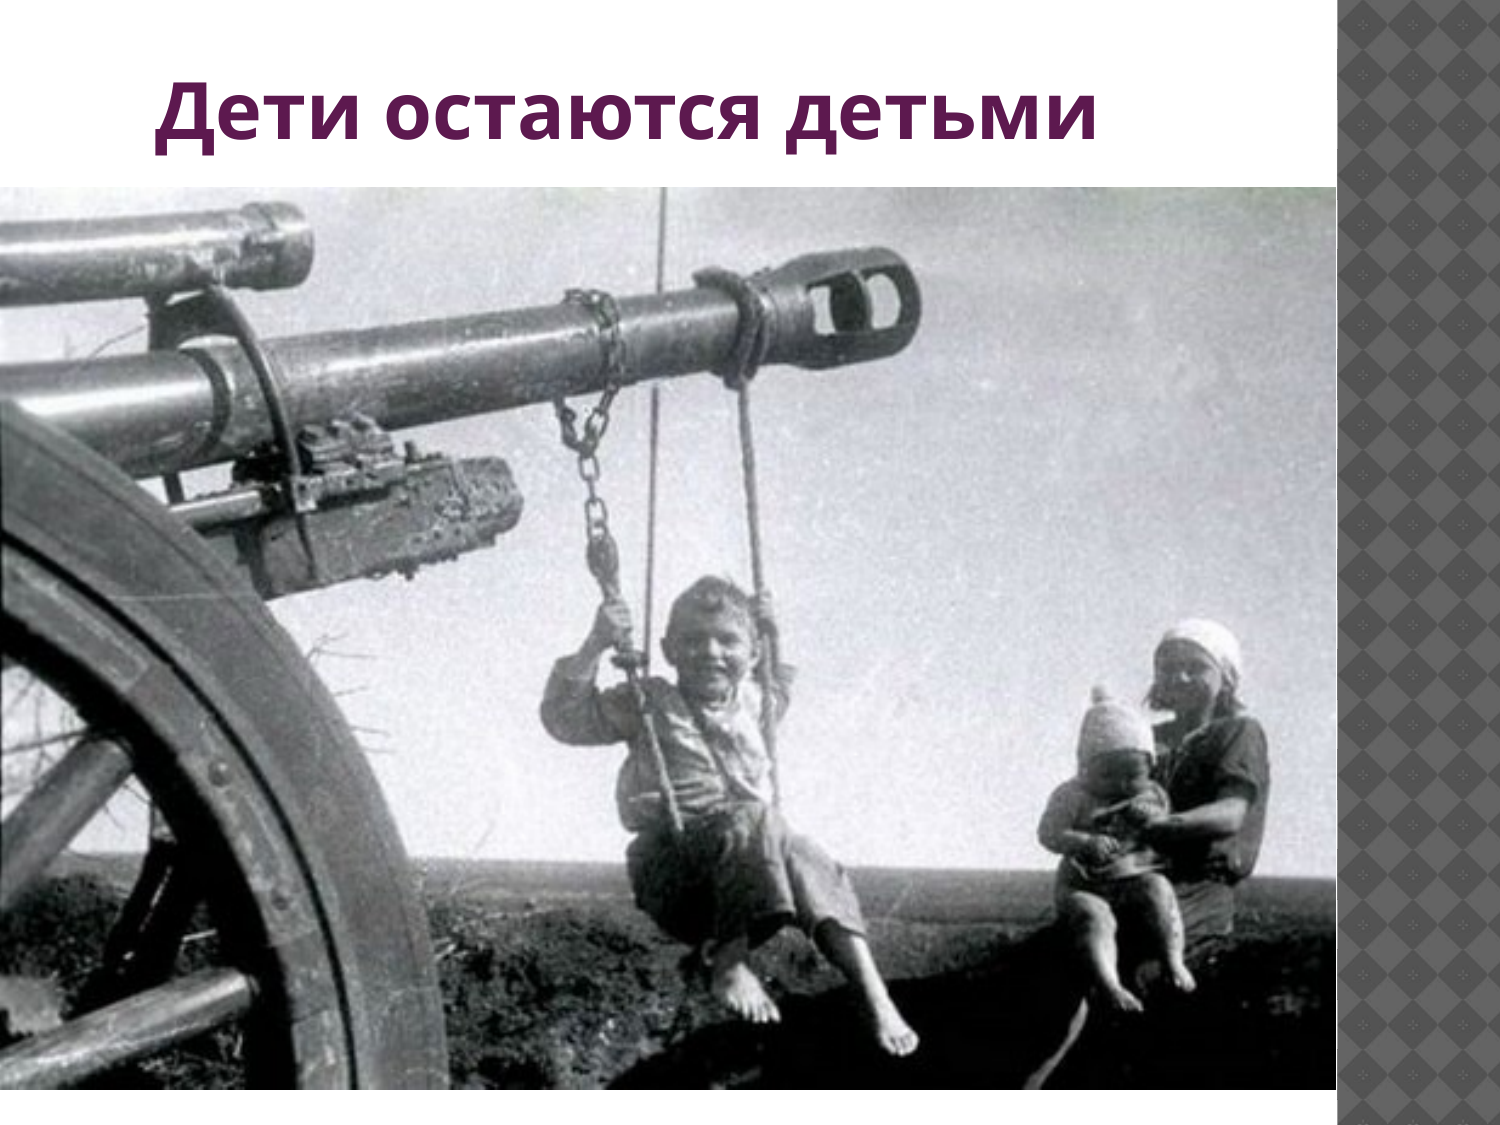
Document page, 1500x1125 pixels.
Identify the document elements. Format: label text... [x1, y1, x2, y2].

picture [0, 187, 1336, 1090]
title Дети остаются детьми [140, 52, 1263, 164]
